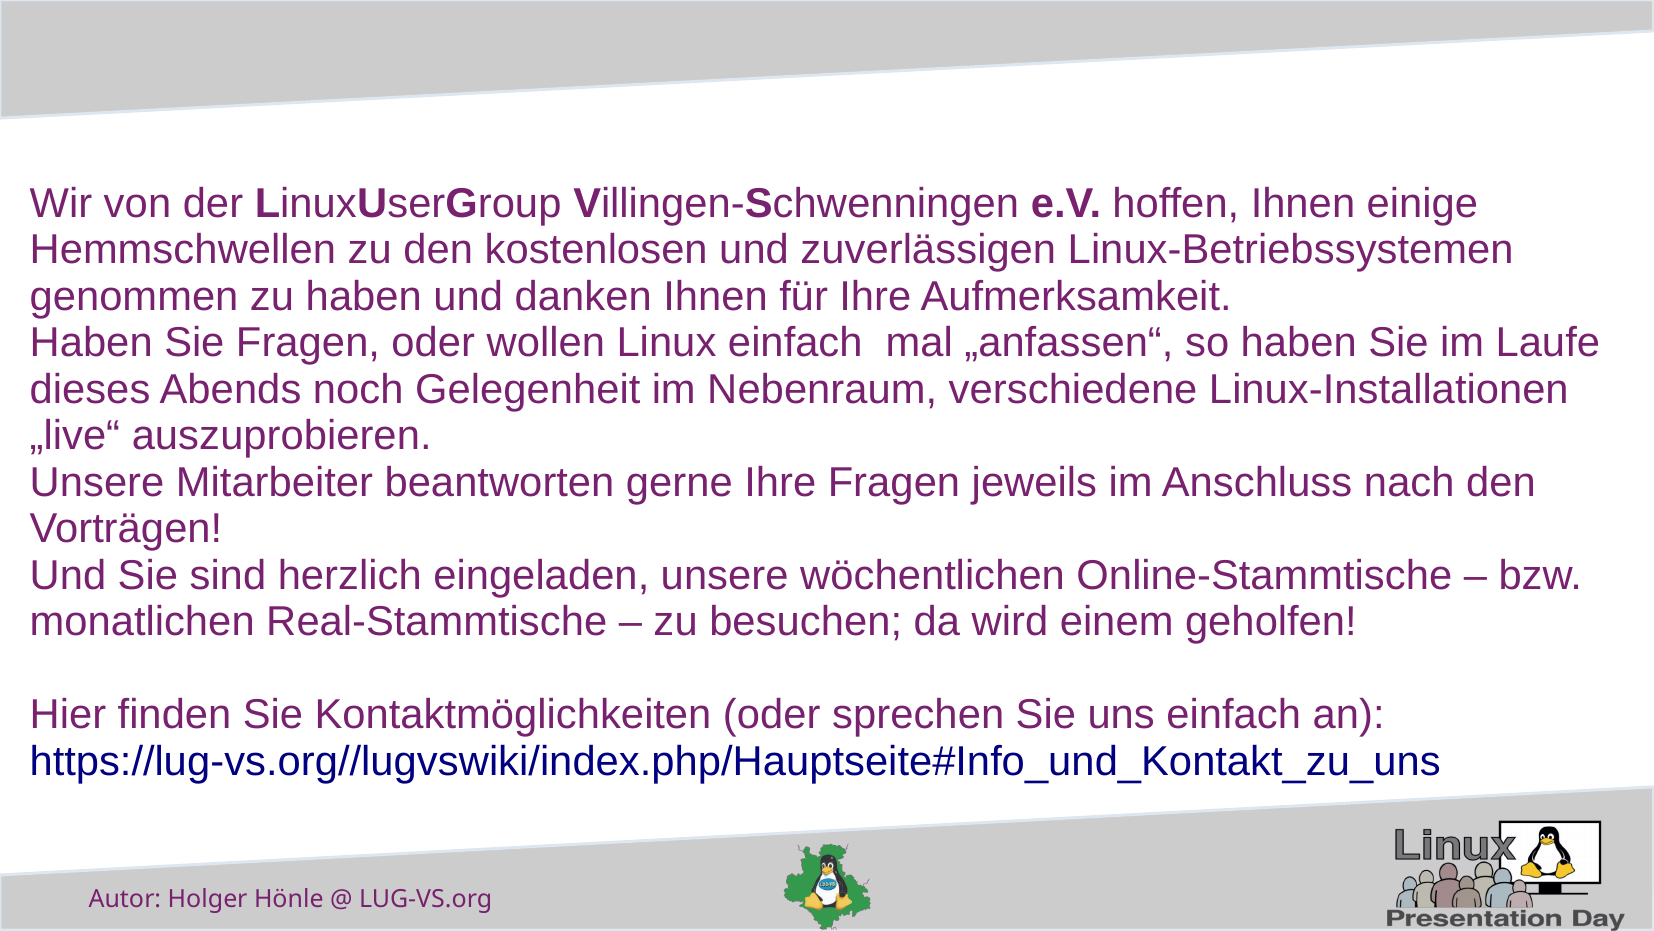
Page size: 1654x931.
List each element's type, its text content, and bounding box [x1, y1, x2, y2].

picture [781, 882, 873, 931]
picture [1387, 882, 1625, 931]
subtitle Wir von der LinuxUserGroup Villingen-Schwenningen e.V. hoffen, Ihnen einige Hemmschwellen zu den kostenlosen und zuverlässigen Linux-Betriebssystemen genommen zu haben und danken Ihnen für Ihre Aufmerksamkeit. Haben Sie Fragen, oder wollen Linux einfach mal „anfassen“, so haben Sie im Laufe dieses Abends noch Gelegenheit im Nebenraum, verschiedene Linux-Installationen „live“ auszuprobieren. Unsere Mitarbeiter beantworten gerne Ihre Fragen jeweils im Anschluss nach den Vorträgen! Und Sie sind herzlich eingeladen, unsere wöchentlichen Online-Stammtische – bzw. monatlichen Real-Stammtische – zu besuchen; da wird einem geholfen! Hier finden Sie Kontaktmöglichkeiten (oder sprechen Sie uns einfach an): https://lug-vs.org//lugvswiki/index.php/Hauptseite#Info_und_Kontakt_zu_uns [29, 35, 1625, 882]
